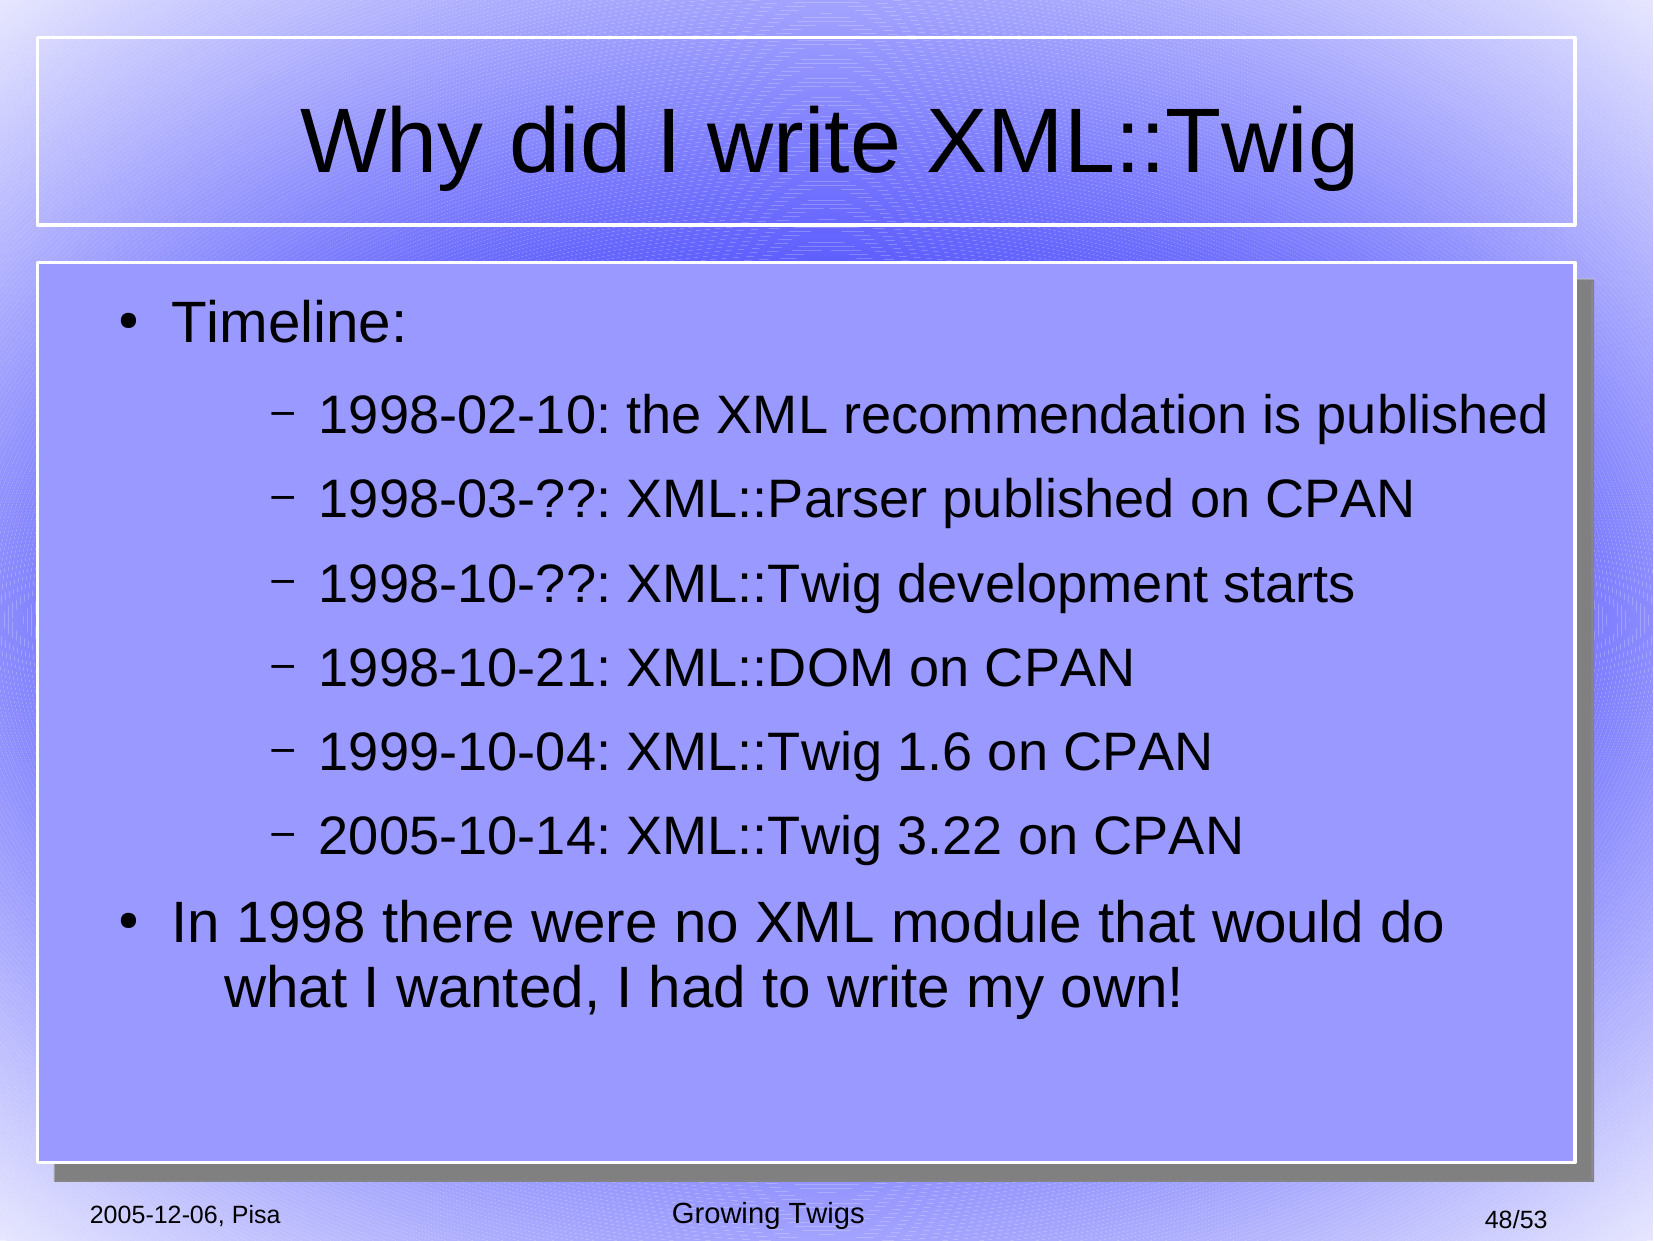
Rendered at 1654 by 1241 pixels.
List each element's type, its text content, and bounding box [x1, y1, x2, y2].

list Timeline: 1998-02-10: the XML recommendation is published 1998-03-??: XML::Parser published on CPAN 1998-10-??: XML::Twig development starts 1998-10-21: XML::DOM on CPAN 1999-10-04: XML::Twig 1.6 on CPAN 2005-10-14: XML::Twig 3.22 on CPAN In 1998 there were no XML module that would do what I wanted, I had to write my own! [82, 290, 1571, 1126]
title Why did I write XML::Twig [86, 37, 1575, 245]
